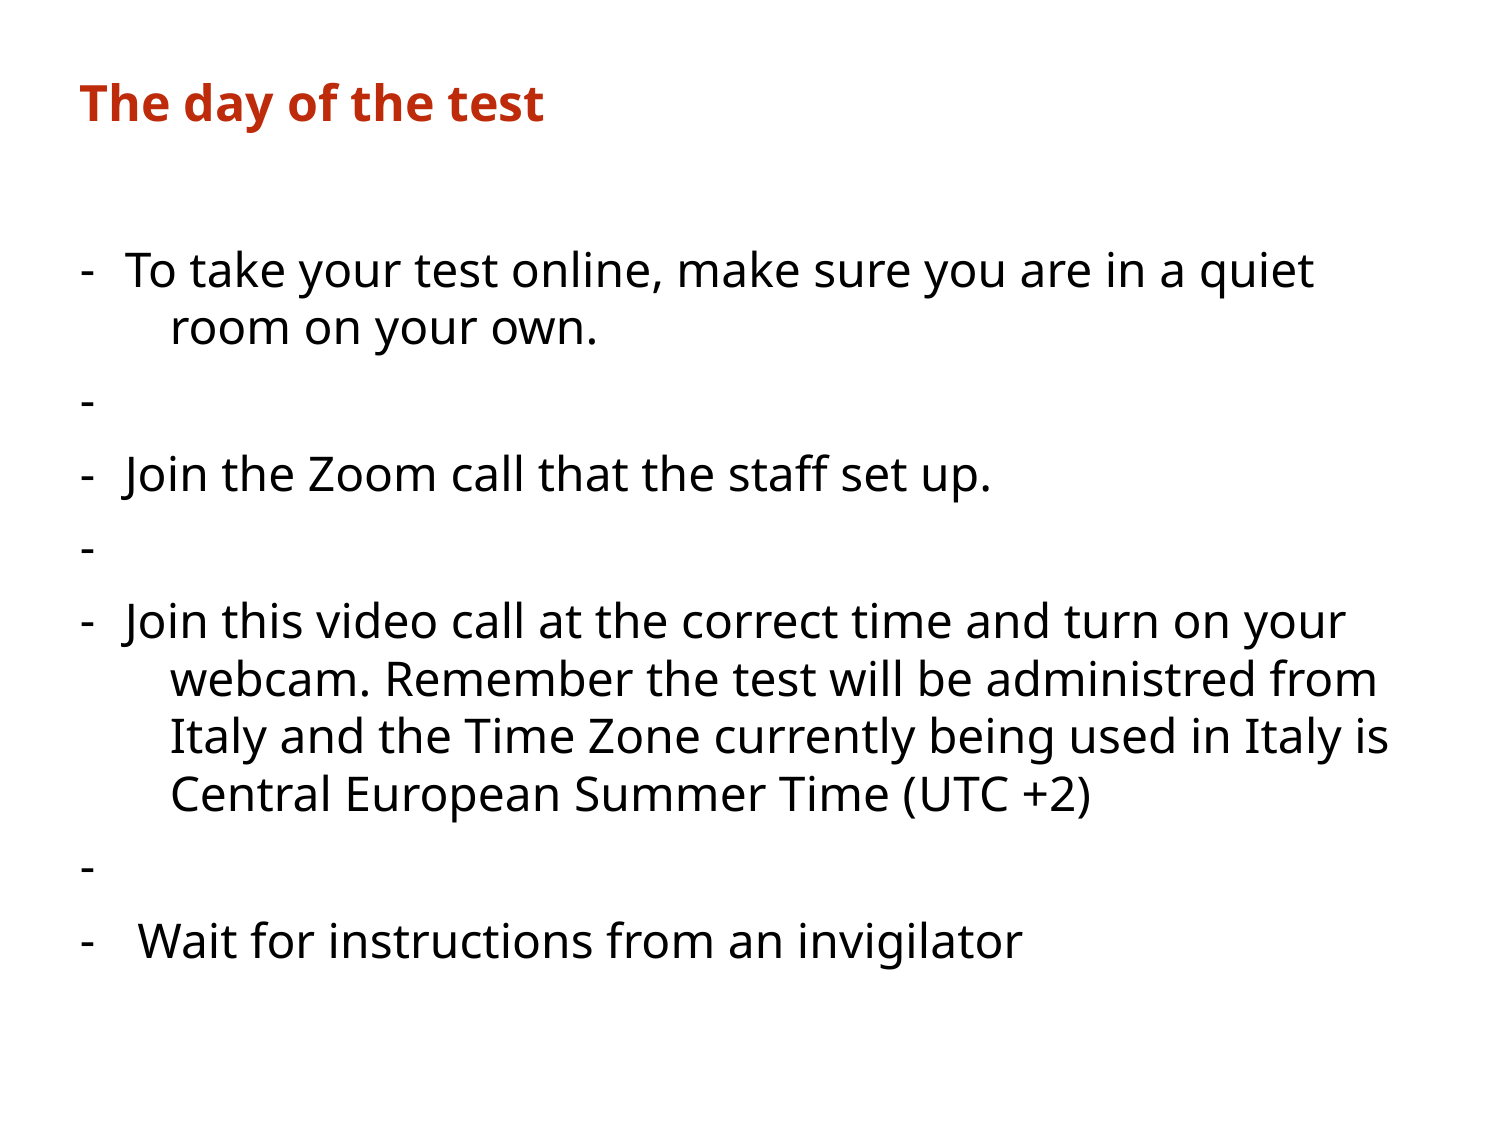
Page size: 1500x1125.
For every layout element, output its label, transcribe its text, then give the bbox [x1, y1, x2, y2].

list To take your test online, make sure you are in a quiet room on your own. Join the Zoom call that the staff set up. Join this video call at the correct time and turn on your webcam. Remember the test will be administred from Italy and the Time Zone currently being used in Italy is Central European Summer Time (UTC +2) Wait for instructions from an invigilator [64, 231, 1447, 976]
list The day of the test [64, 78, 1447, 185]
